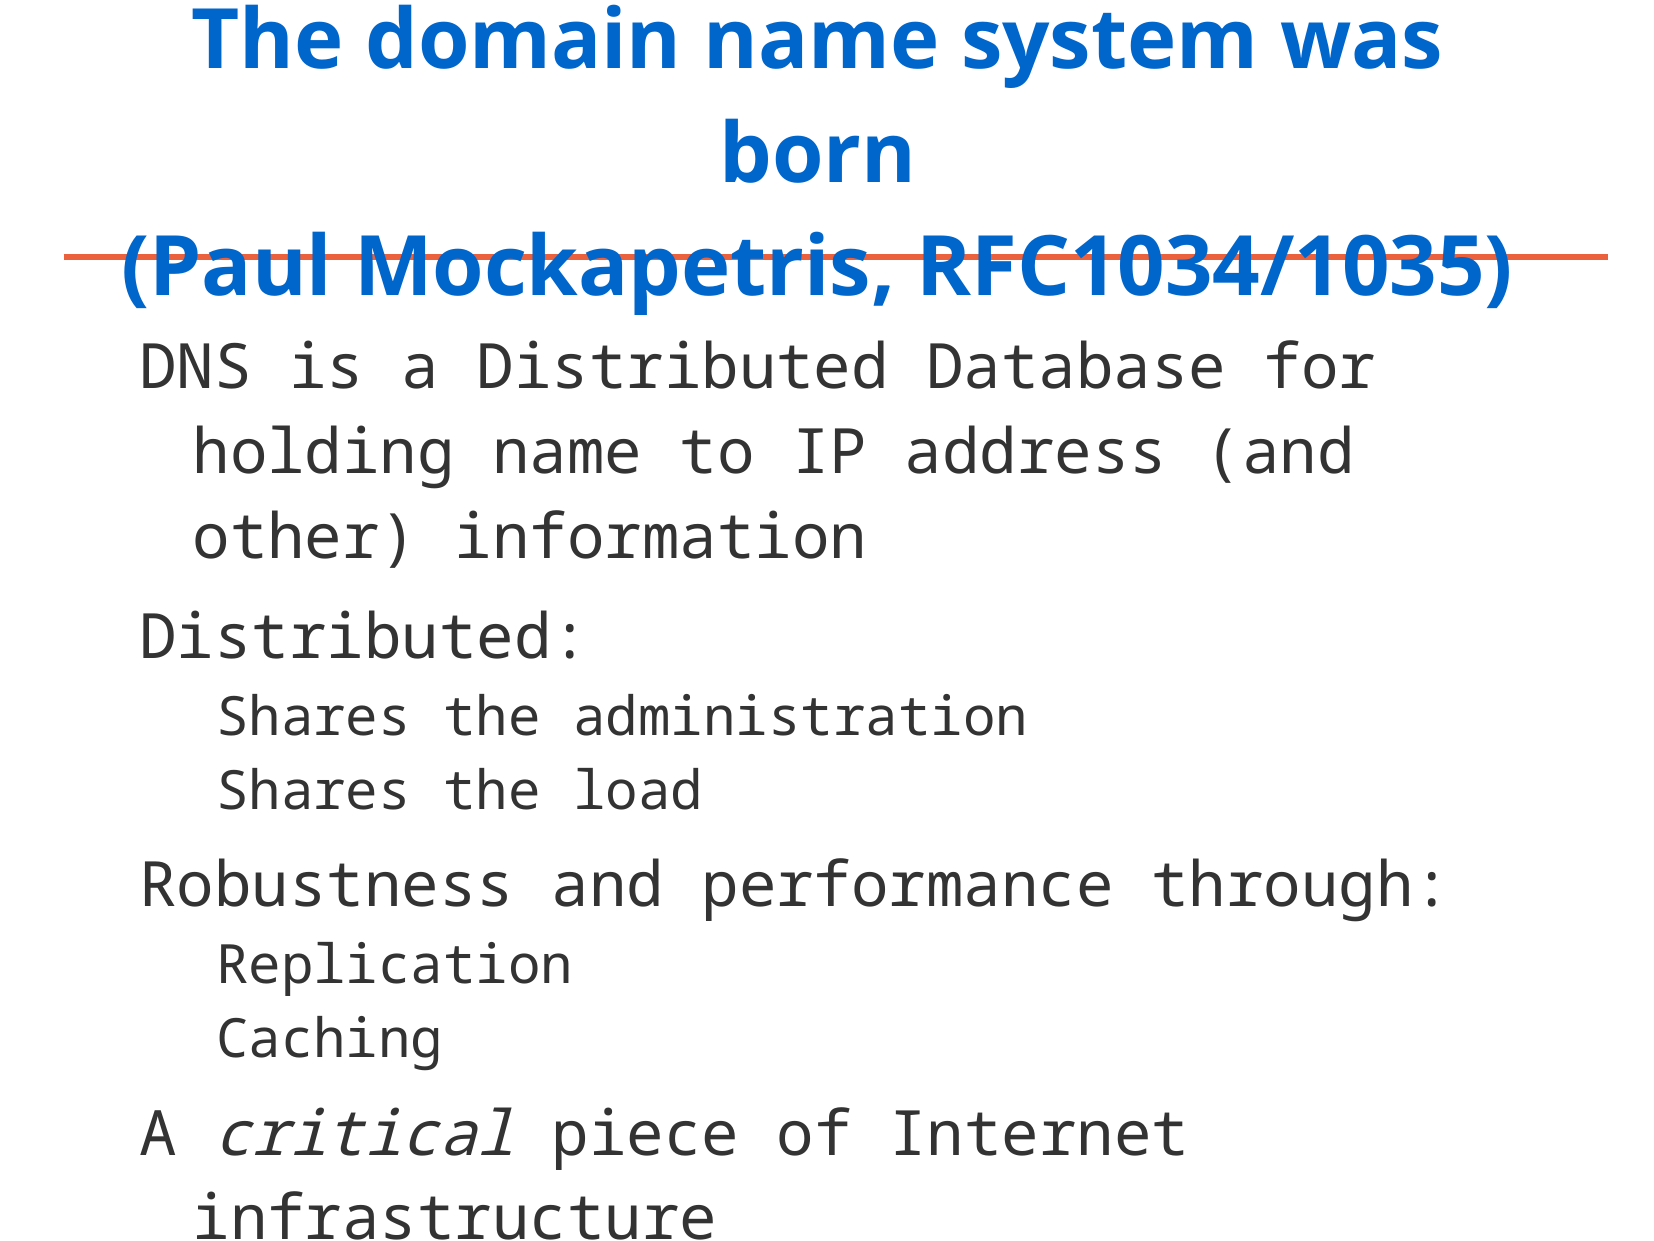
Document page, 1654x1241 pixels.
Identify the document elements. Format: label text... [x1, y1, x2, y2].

list DNS is a Distributed Database for holding name to IP address (and other) information Distributed: Shares the administration Shares the load Robustness and performance through: Replication Caching A critical piece of Internet infrastructure [121, 322, 1561, 1133]
title The domain name system was born (Paul Mockapetris, RFC1034/1035) [121, 46, 1534, 254]
